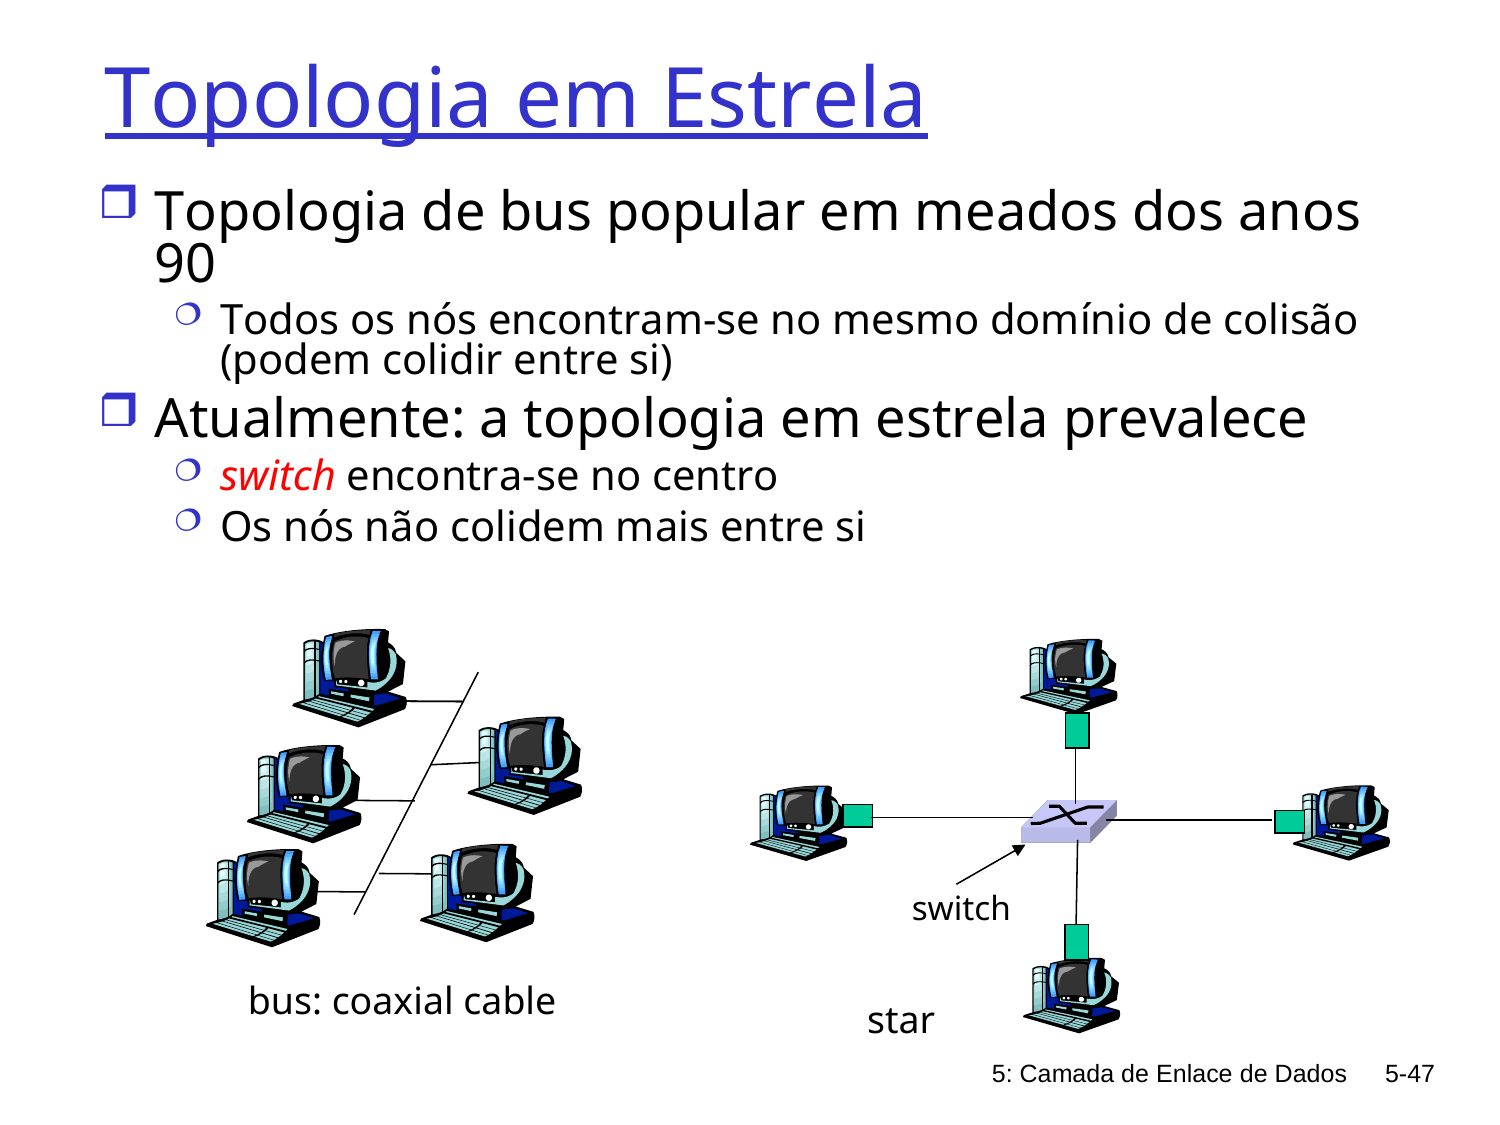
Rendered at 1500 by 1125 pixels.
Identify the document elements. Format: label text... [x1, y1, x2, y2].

text_box bus: coaxial cable [233, 969, 572, 1030]
picture [1292, 784, 1392, 861]
text_box [1021, 828, 1090, 842]
picture [1020, 638, 1120, 715]
text_box switch [897, 879, 1027, 935]
list Topologia de bus popular em meados dos anos 90 Todos os nós encontram-se no mesmo domínio de colisão (podem colidir entre si) Atualmente: a topologia em estrela prevalece switch encontra-se no centro Os nós não colidem mais entre si [83, 181, 1382, 583]
text_box 5: Camada de Enlace de Dados [837, 1050, 1339, 1125]
text_box [1274, 810, 1305, 834]
chart [246, 744, 364, 844]
text_box star [852, 987, 950, 1049]
title Topologia em Estrela [89, 0, 1365, 181]
chart [419, 842, 537, 943]
chart [467, 715, 584, 815]
chart [292, 628, 409, 728]
text_box 5-<número> [1339, 1050, 1451, 1125]
chart [205, 848, 323, 948]
picture [1022, 957, 1122, 1034]
picture [750, 784, 849, 861]
